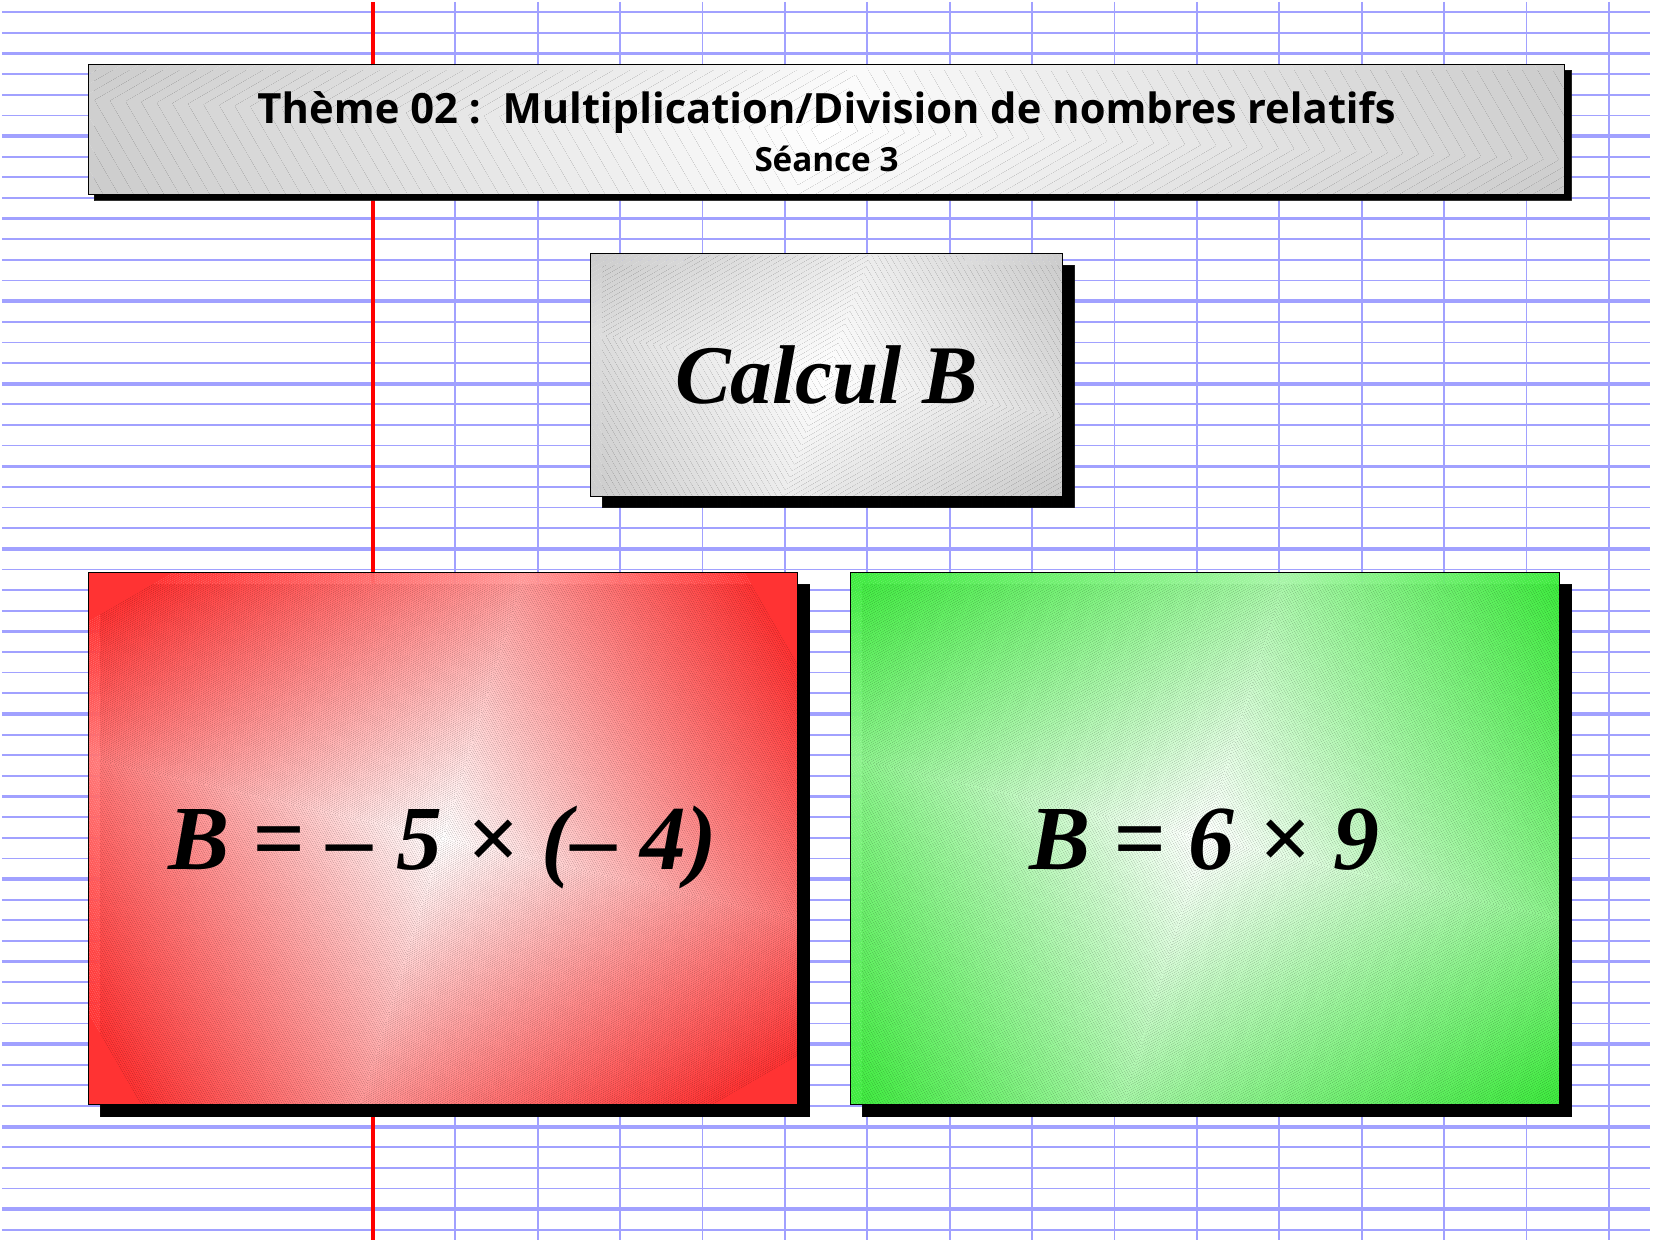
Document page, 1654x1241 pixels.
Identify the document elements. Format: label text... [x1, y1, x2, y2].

text_box Thème 02 : Multiplication/Division de nombres relatifs Séance 3 [88, 64, 1565, 195]
picture [0, 0, 1654, 1241]
text_box B = 6 × 9 [850, 572, 1560, 1105]
text_box Calcul B [590, 253, 1063, 497]
text_box B = – 5 × (– 4) [88, 572, 798, 1105]
